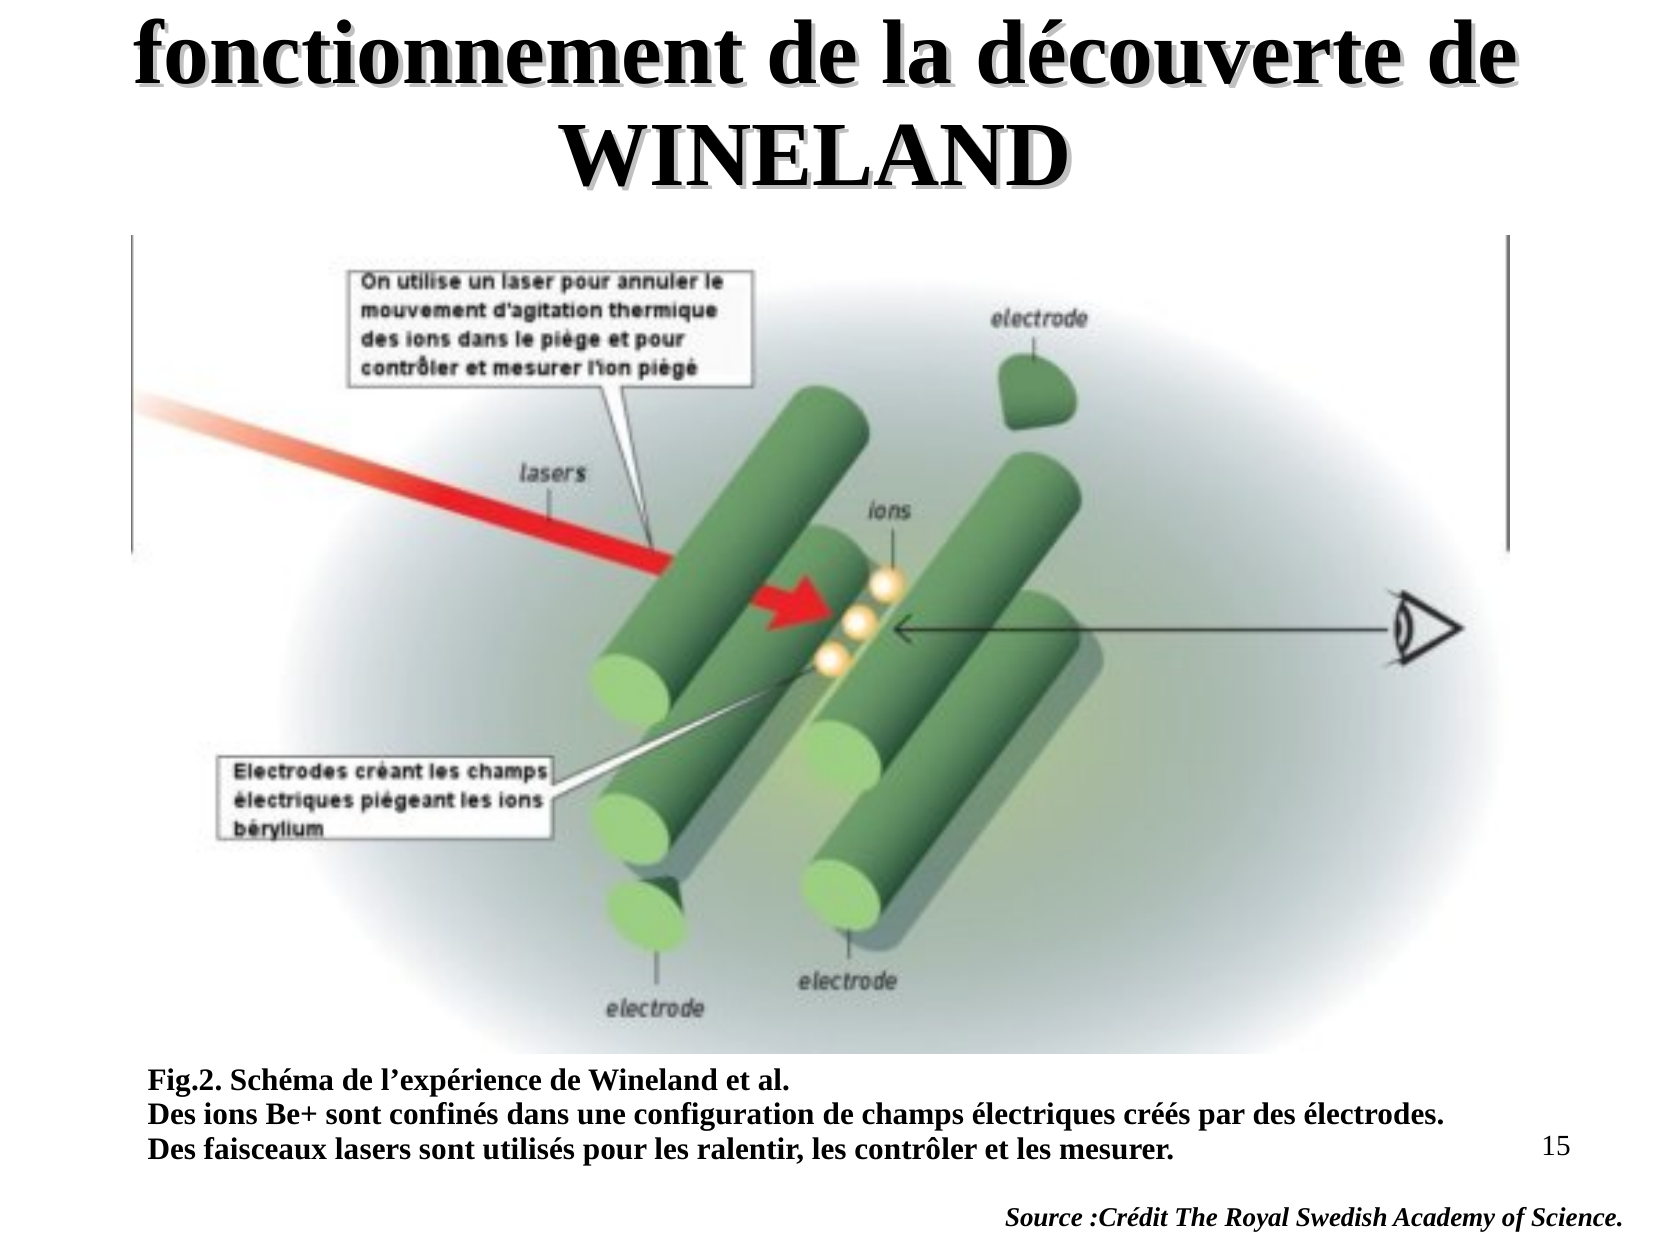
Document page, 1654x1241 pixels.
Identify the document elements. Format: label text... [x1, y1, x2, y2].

picture [131, 235, 1510, 1054]
title fonctionnement de la découverte de WINELAND [82, 0, 1571, 208]
text_box Fig.2. Schéma de l’expérience de Wineland et al. Des ions Be+ sont confinés dans une configuration de champs électriques créés par des électrodes. Des faisceaux lasers sont utilisés pour les ralentir, les contrôler et les mesurer. [132, 1055, 1491, 1176]
text_box Source :Crédit The Royal Swedish Academy of Science. [990, 1195, 1654, 1241]
